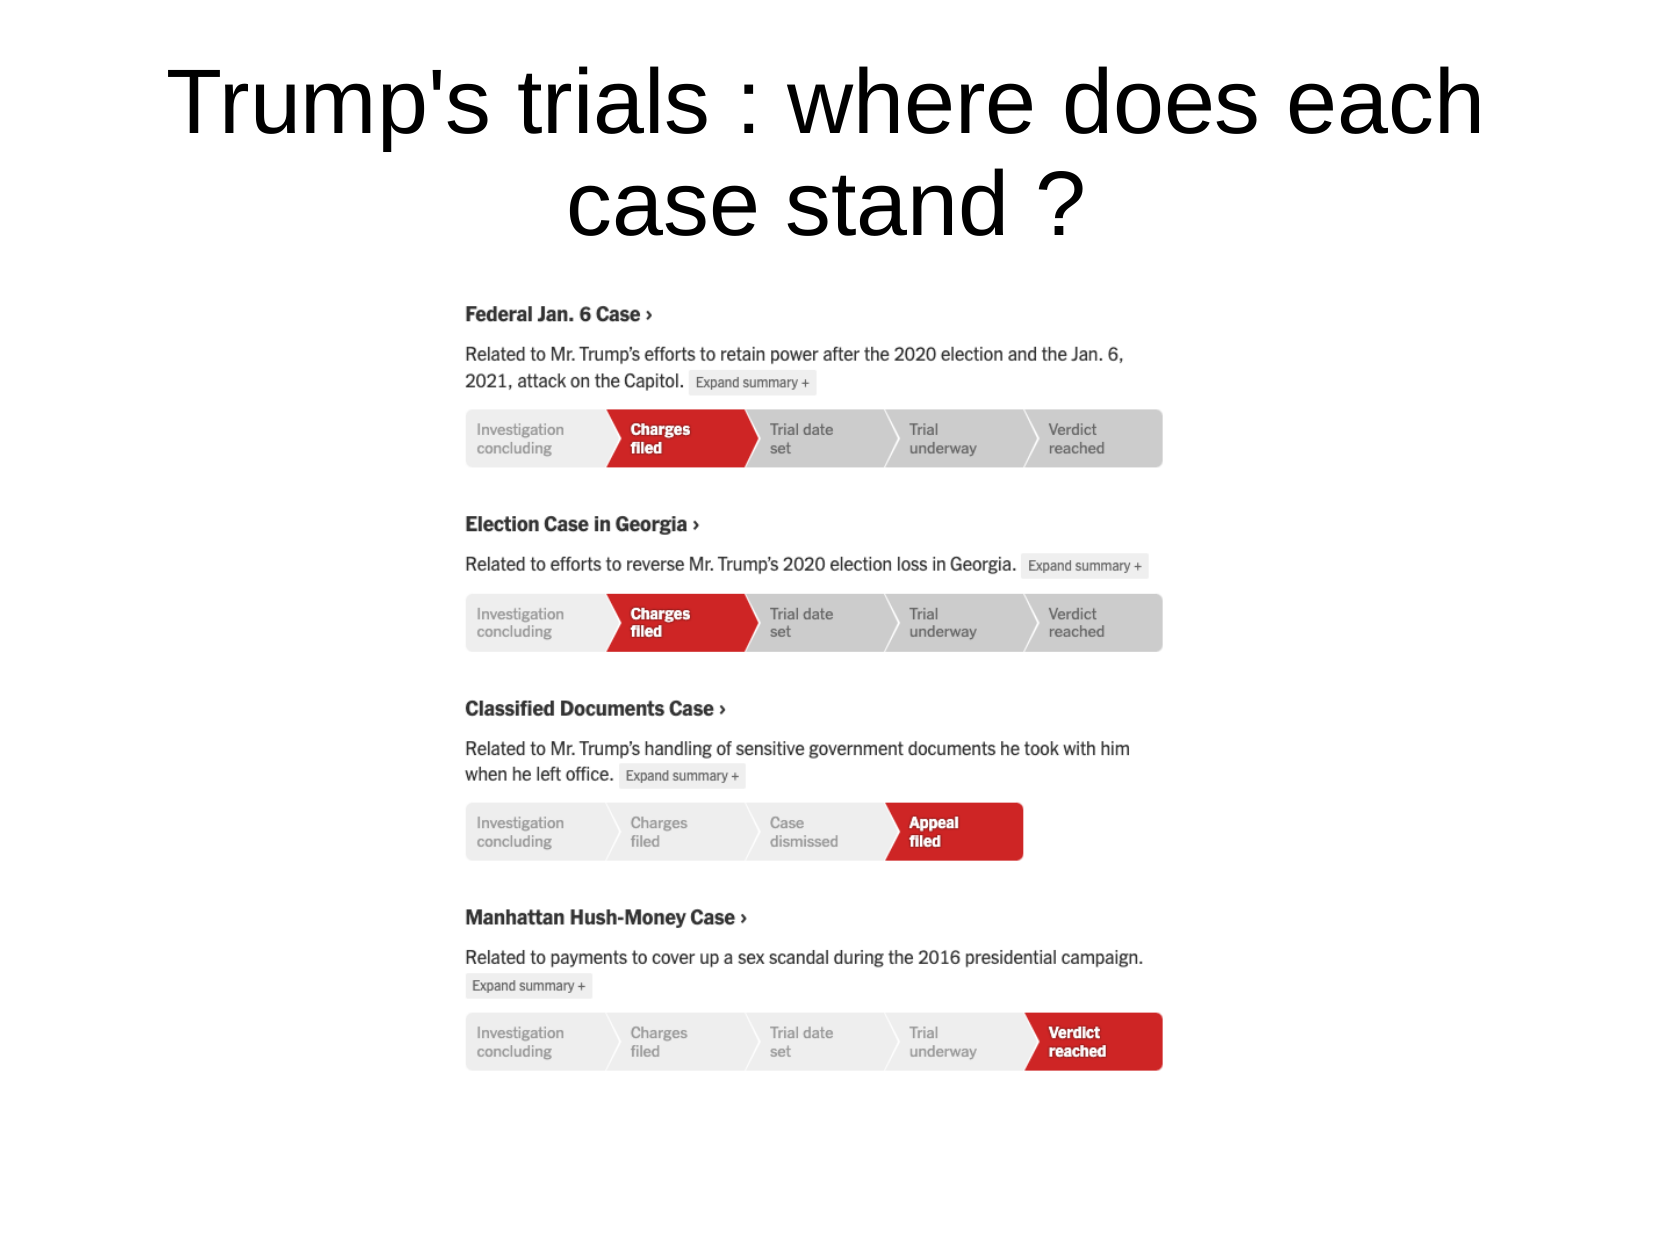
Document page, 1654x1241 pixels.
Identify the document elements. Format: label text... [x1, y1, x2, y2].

picture [438, 290, 1215, 1109]
title Trump's trials : where does each case stand ? [82, 49, 1571, 257]
